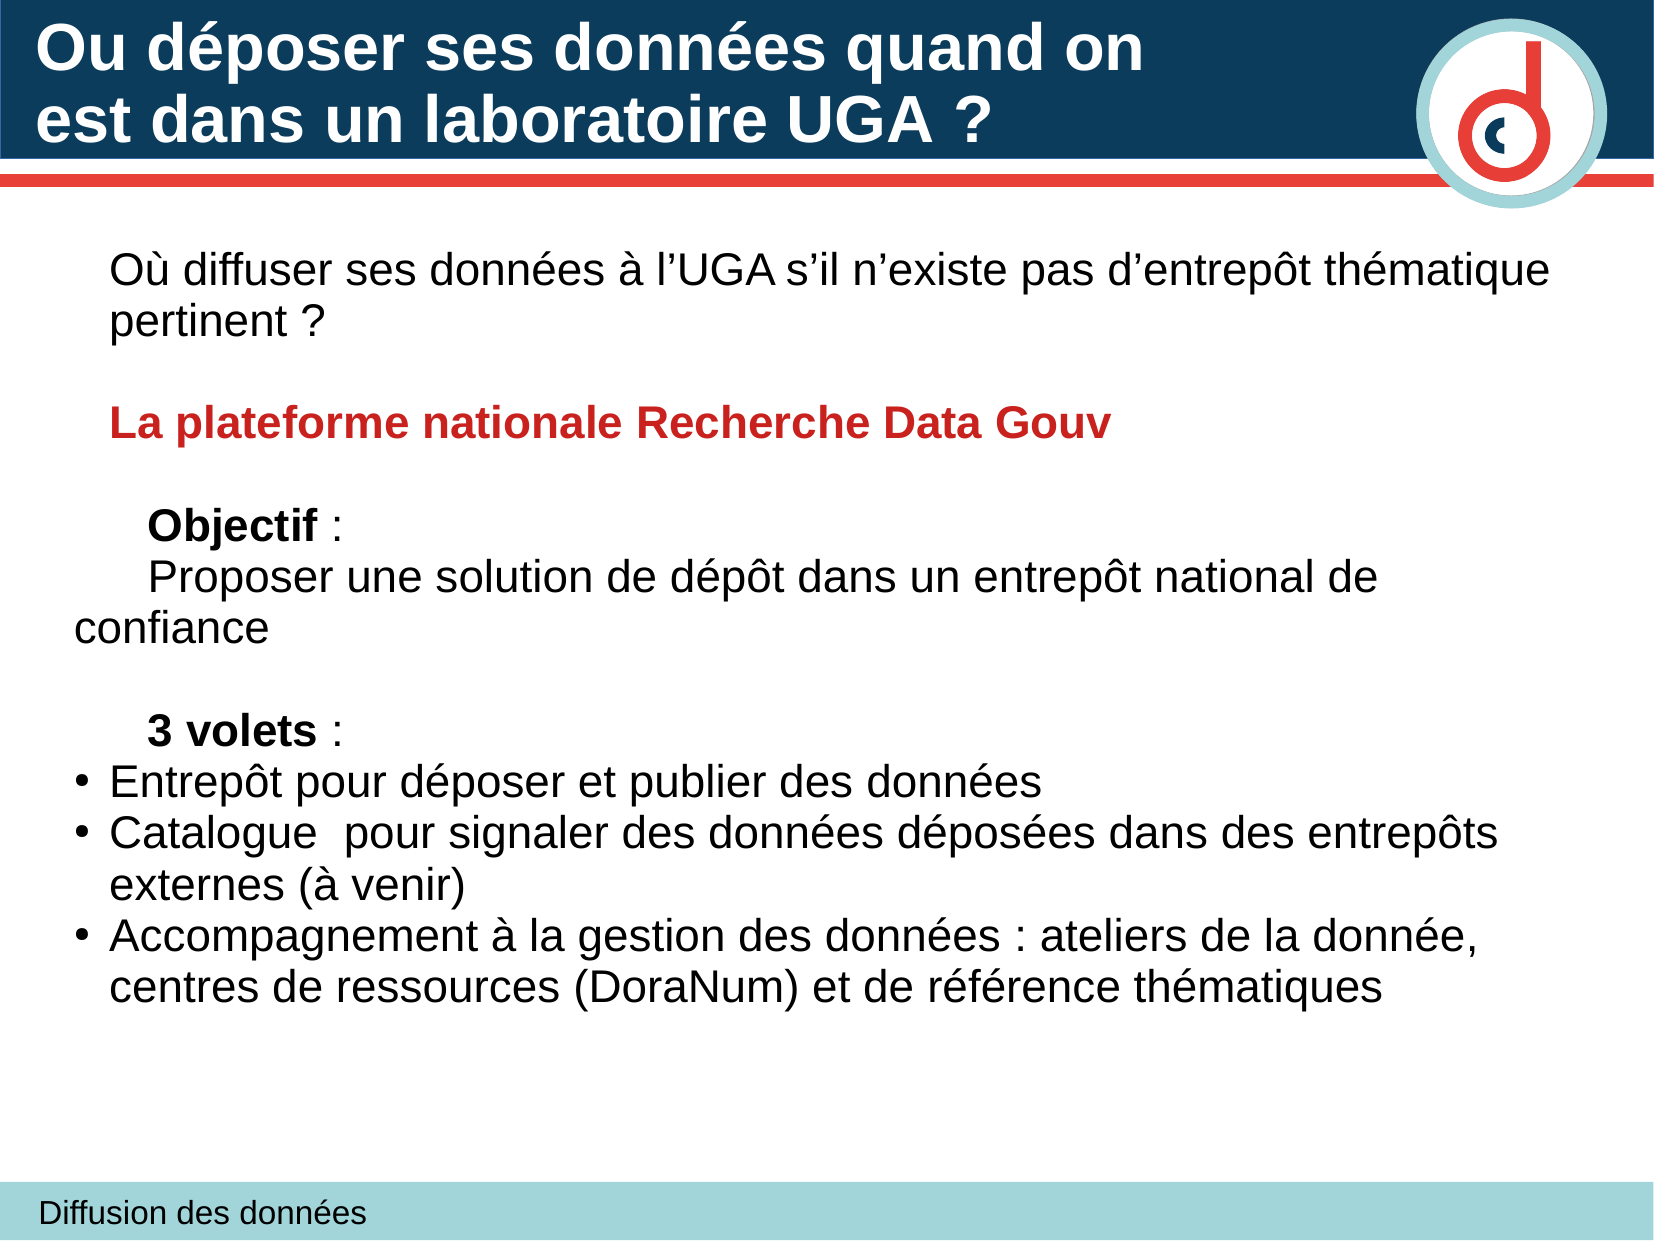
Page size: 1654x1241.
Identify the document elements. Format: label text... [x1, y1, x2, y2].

text_box Diffusion des données [23, 1187, 621, 1241]
title Ou déposer ses données quand on est dans un laboratoire UGA ? [35, 11, 1211, 159]
text_box Où diffuser ses données à l’UGA s’il n’existe pas d’entrepôt thématique pertinent ? La plateforme nationale Recherche Data Gouv Objectif : Proposer une solution de dépôt dans un entrepôt national de confiance 3 volets : Entrepôt pour déposer et publier des données Catalogue pour signaler des données déposées dans des entrepôts externes (à venir) Accompagnement à la gestion des données : ateliers de la donnée, centres de ressources (DoraNum) et de référence thématiques [59, 236, 1625, 1093]
